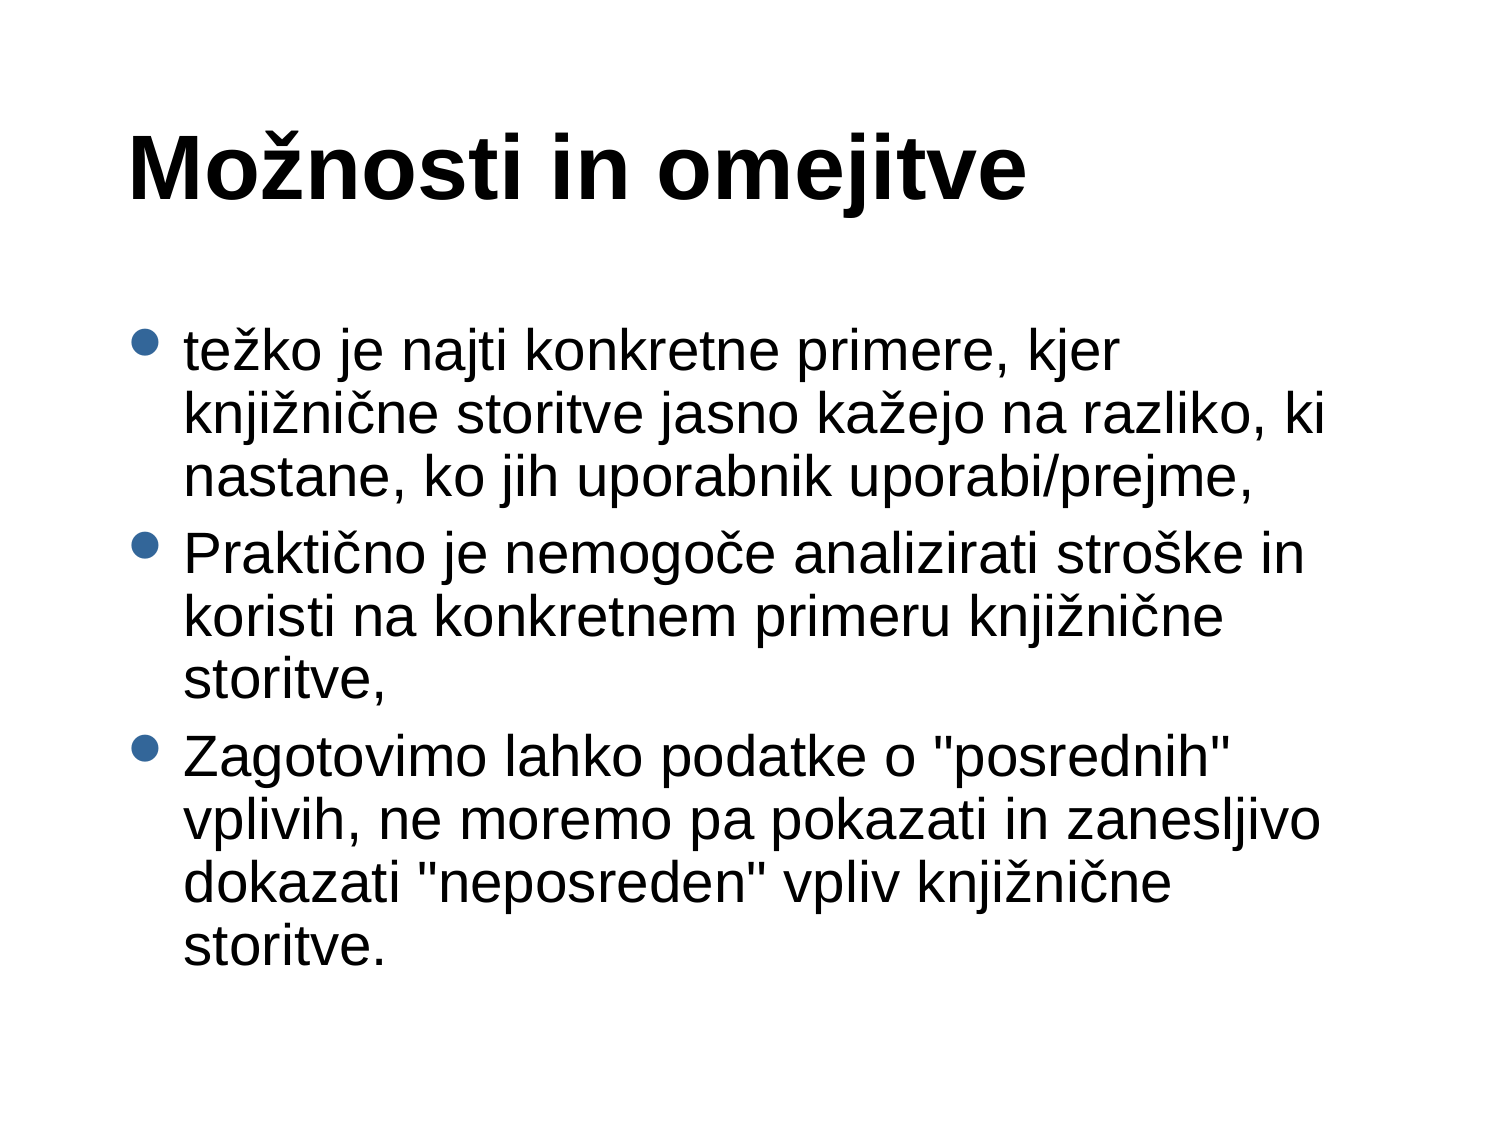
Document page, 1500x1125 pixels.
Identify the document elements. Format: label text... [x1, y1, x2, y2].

list težko je najti konkretne primere, kjer knjižnične storitve jasno kažejo na razliko, ki nastane, ko jih uporabnik uporabi/prejme, Praktično je nemogoče analizirati stroške in koristi na konkretnem primeru knjižnične storitve, Zagotovimo lahko podatke o "posrednih" vplivih, ne moremo pa pokazati in zanesljivo dokazati "neposreden" vpliv knjižnične storitve. [112, 312, 1388, 988]
title Možnosti in omejitve [112, 37, 1388, 225]
